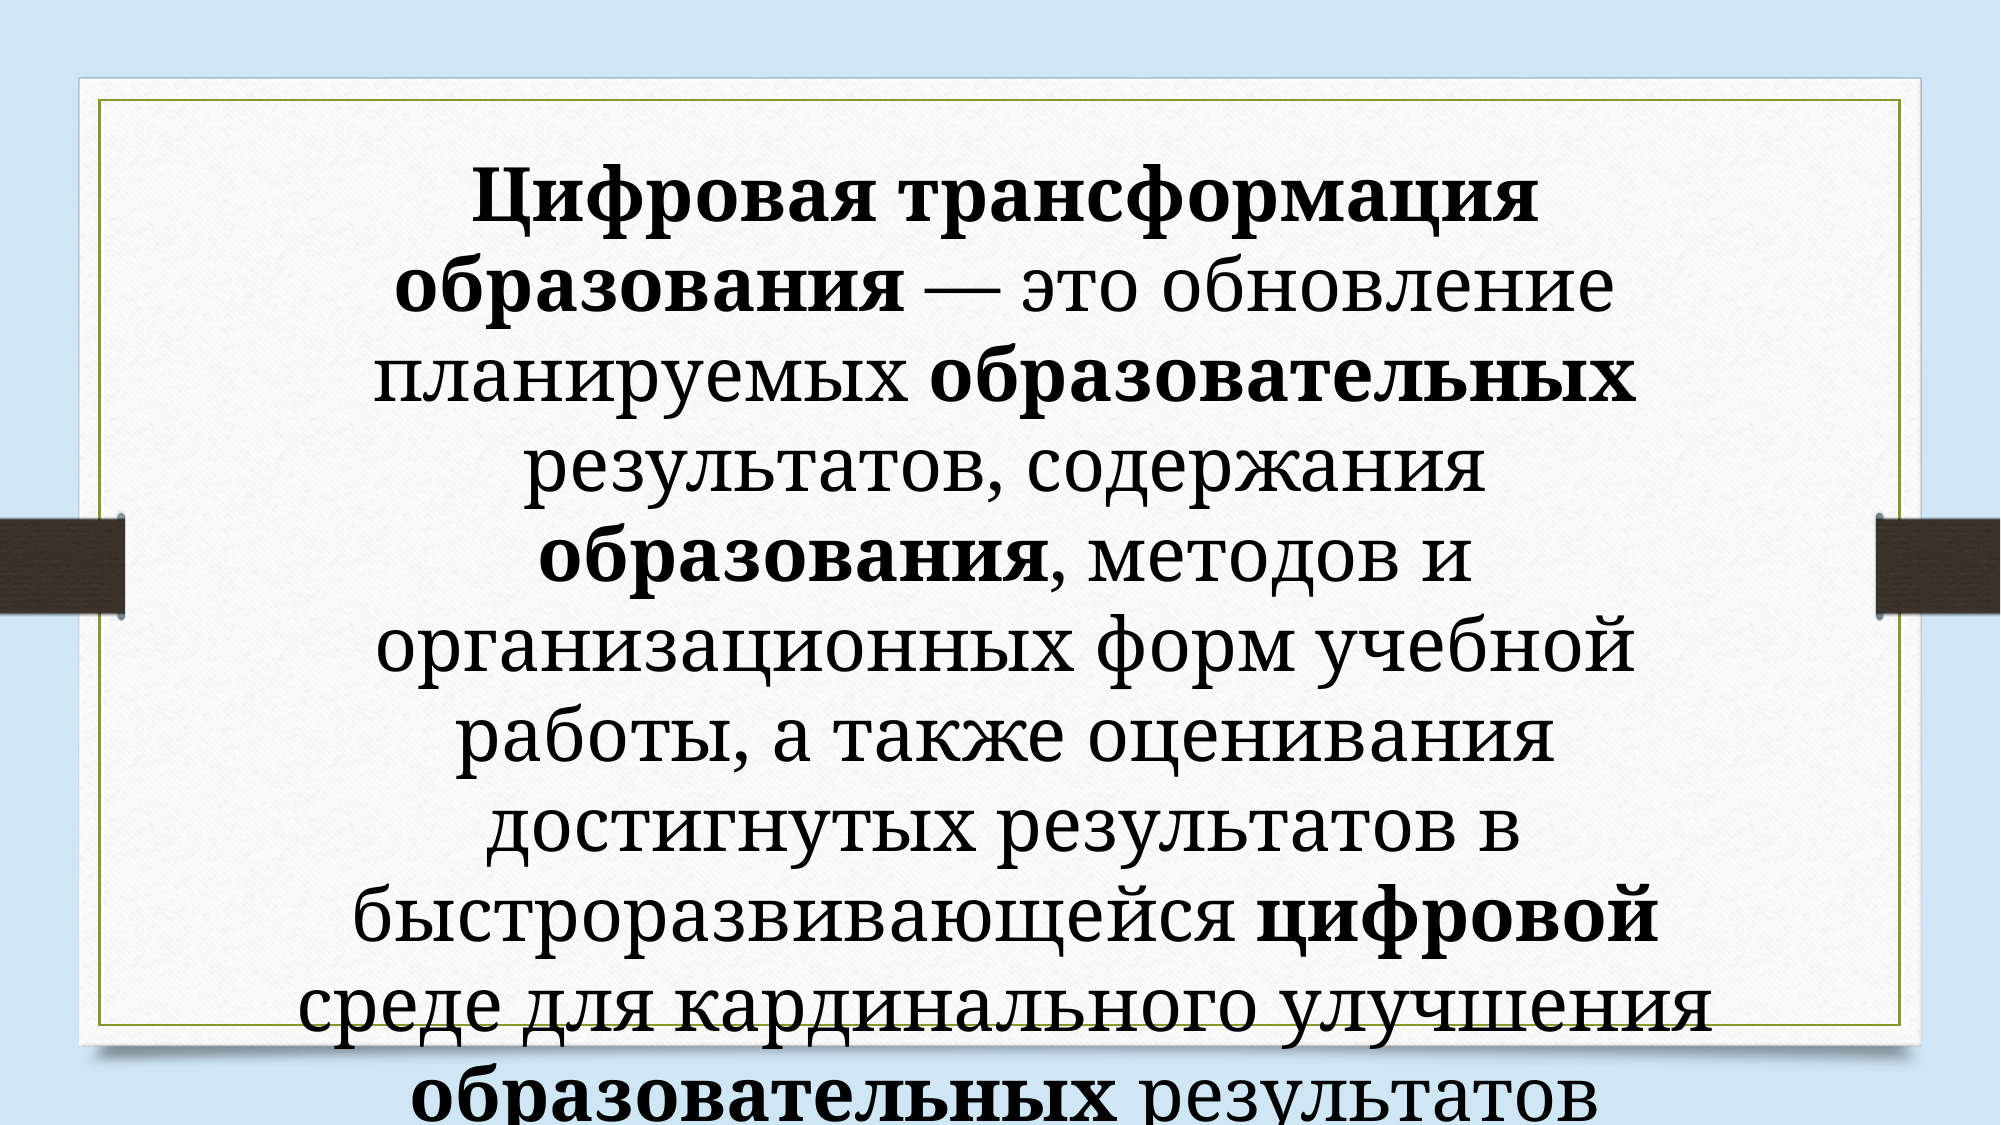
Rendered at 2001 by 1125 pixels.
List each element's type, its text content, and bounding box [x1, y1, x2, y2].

picture [0, 0, 2001, 1125]
text_box Цифровая трансформация образования — это обновление планируемых образовательных результатов, содержания образования, методов и организационных форм учебной работы, а также оценивания достигнутых результатов в быстроразвивающейся цифровой среде для кардинального улучшения образовательных результатов каждого обучающегося. [245, 139, 1767, 1125]
